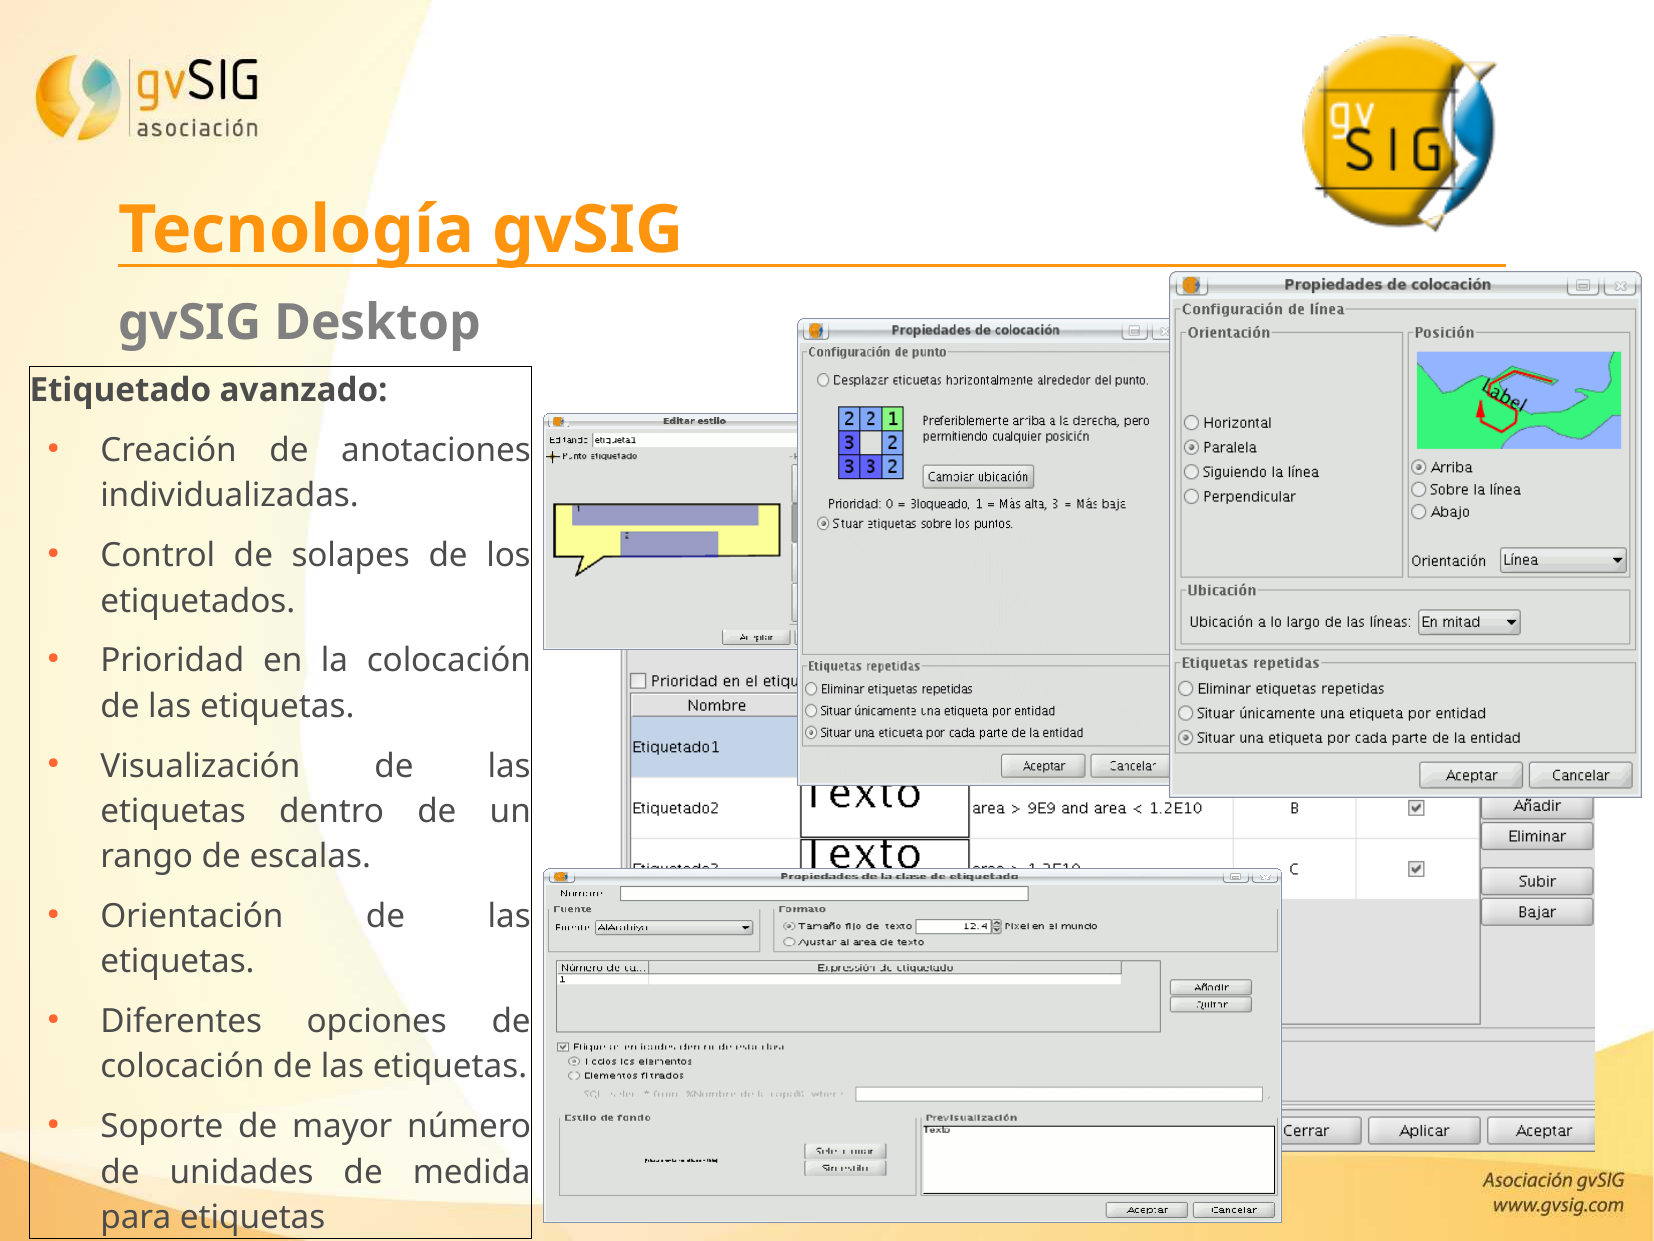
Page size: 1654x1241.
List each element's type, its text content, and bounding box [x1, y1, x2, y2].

picture [0, 0, 1654, 1241]
title Tecnología gvSIG [118, 177, 1607, 276]
list Etiquetado avanzado: Creación de anotaciones individualizadas. Control de solapes de los etiquetados. Prioridad en la colocación de las etiquetas. Visualización de las etiquetas dentro de un rango de escalas. Orientación de las etiquetas. Diferentes opciones de colocación de las etiquetas. Soporte de mayor número de unidades de medida para etiquetas [29, 366, 532, 1163]
title gvSIG Desktop [118, 276, 857, 365]
